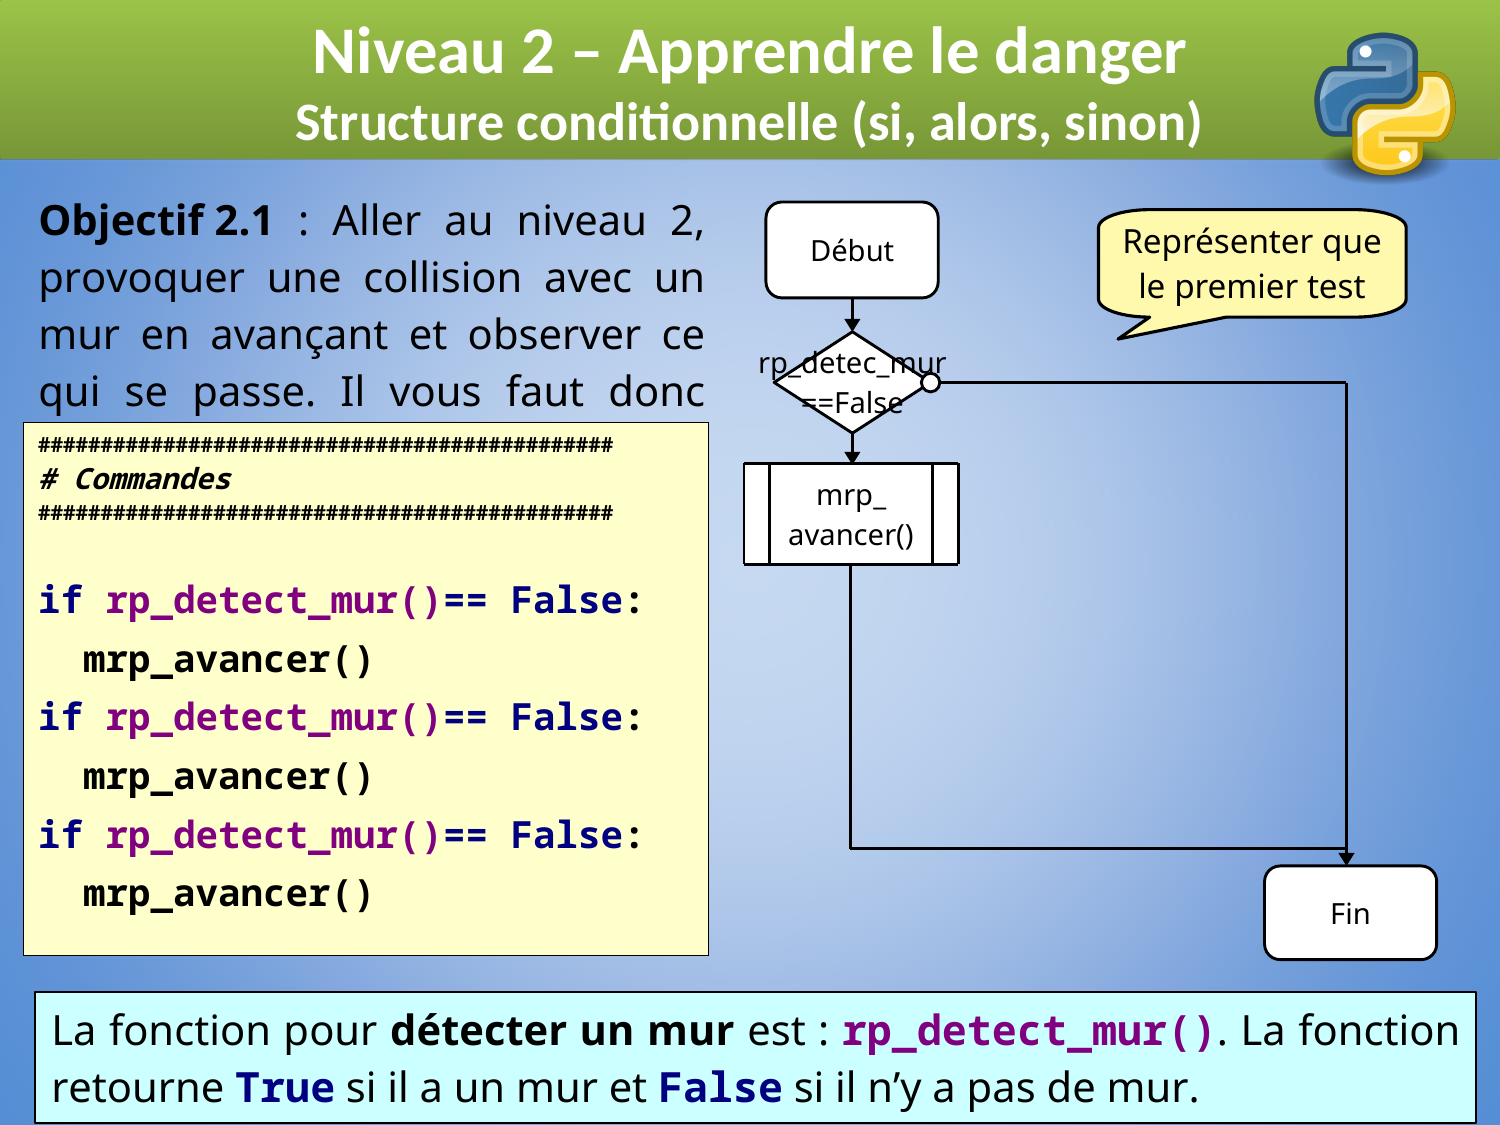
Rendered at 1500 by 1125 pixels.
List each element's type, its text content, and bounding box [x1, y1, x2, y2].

text_box mrp_ avancer() [769, 463, 933, 566]
text_box [921, 373, 940, 392]
text_box Niveau 2 – Apprendre le danger Structure conditionnelle (si, alors, sinon) [0, 0, 1500, 159]
text_box Objectif 2.1 : Aller au niveau 2, provoquer une collision avec un mur en avançant et observer ce qui se passe. Il vous faut donc sécuriser l’avance du robot. [23, 183, 721, 407]
text_box Début [765, 201, 939, 298]
text_box Fin [1264, 865, 1437, 960]
text_box La fonction pour détecter un mur est : rp_detect_mur(). La fonction retourne True si il a un mur et False si il n’y a pas de mur. [35, 992, 1477, 1093]
text_box rp_detec_mur ==False [774, 332, 923, 433]
picture [0, 29, 1500, 1125]
text_box Représenter que le premier test [1098, 209, 1407, 340]
text_box ############################################## # Commandes ############################################## if rp_detect_mur()== False: mrp_avancer() if rp_detect_mur()== False: mrp_avancer() if rp_detect_mur()== False: mrp_avancer() [23, 422, 709, 956]
text_box [934, 465, 957, 563]
text_box [745, 465, 768, 563]
